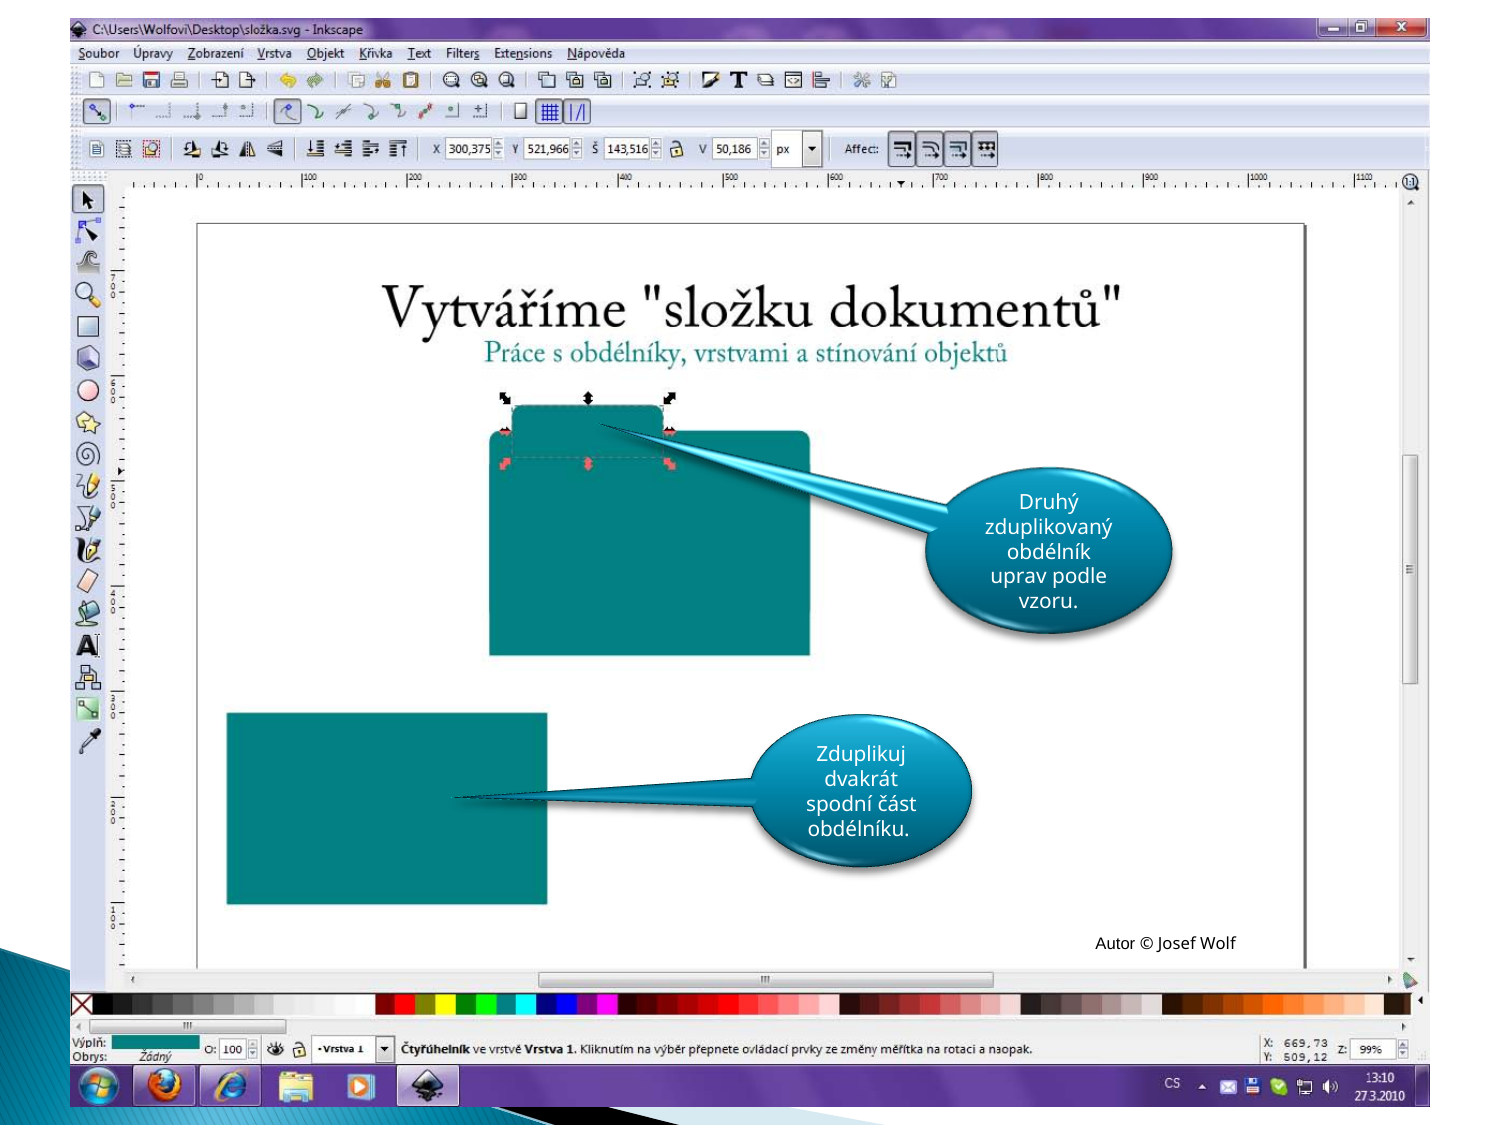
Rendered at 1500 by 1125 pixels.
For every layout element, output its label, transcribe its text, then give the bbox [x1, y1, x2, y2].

text_box Autor © Josef Wolf [1080, 904, 1347, 961]
text_box Druhý zduplikovaný obdélník uprav podle vzoru. [961, 492, 1136, 609]
picture [0, 18, 1430, 1125]
text_box Zduplikuj dvakrát spodní část obdélníku. [782, 737, 941, 845]
